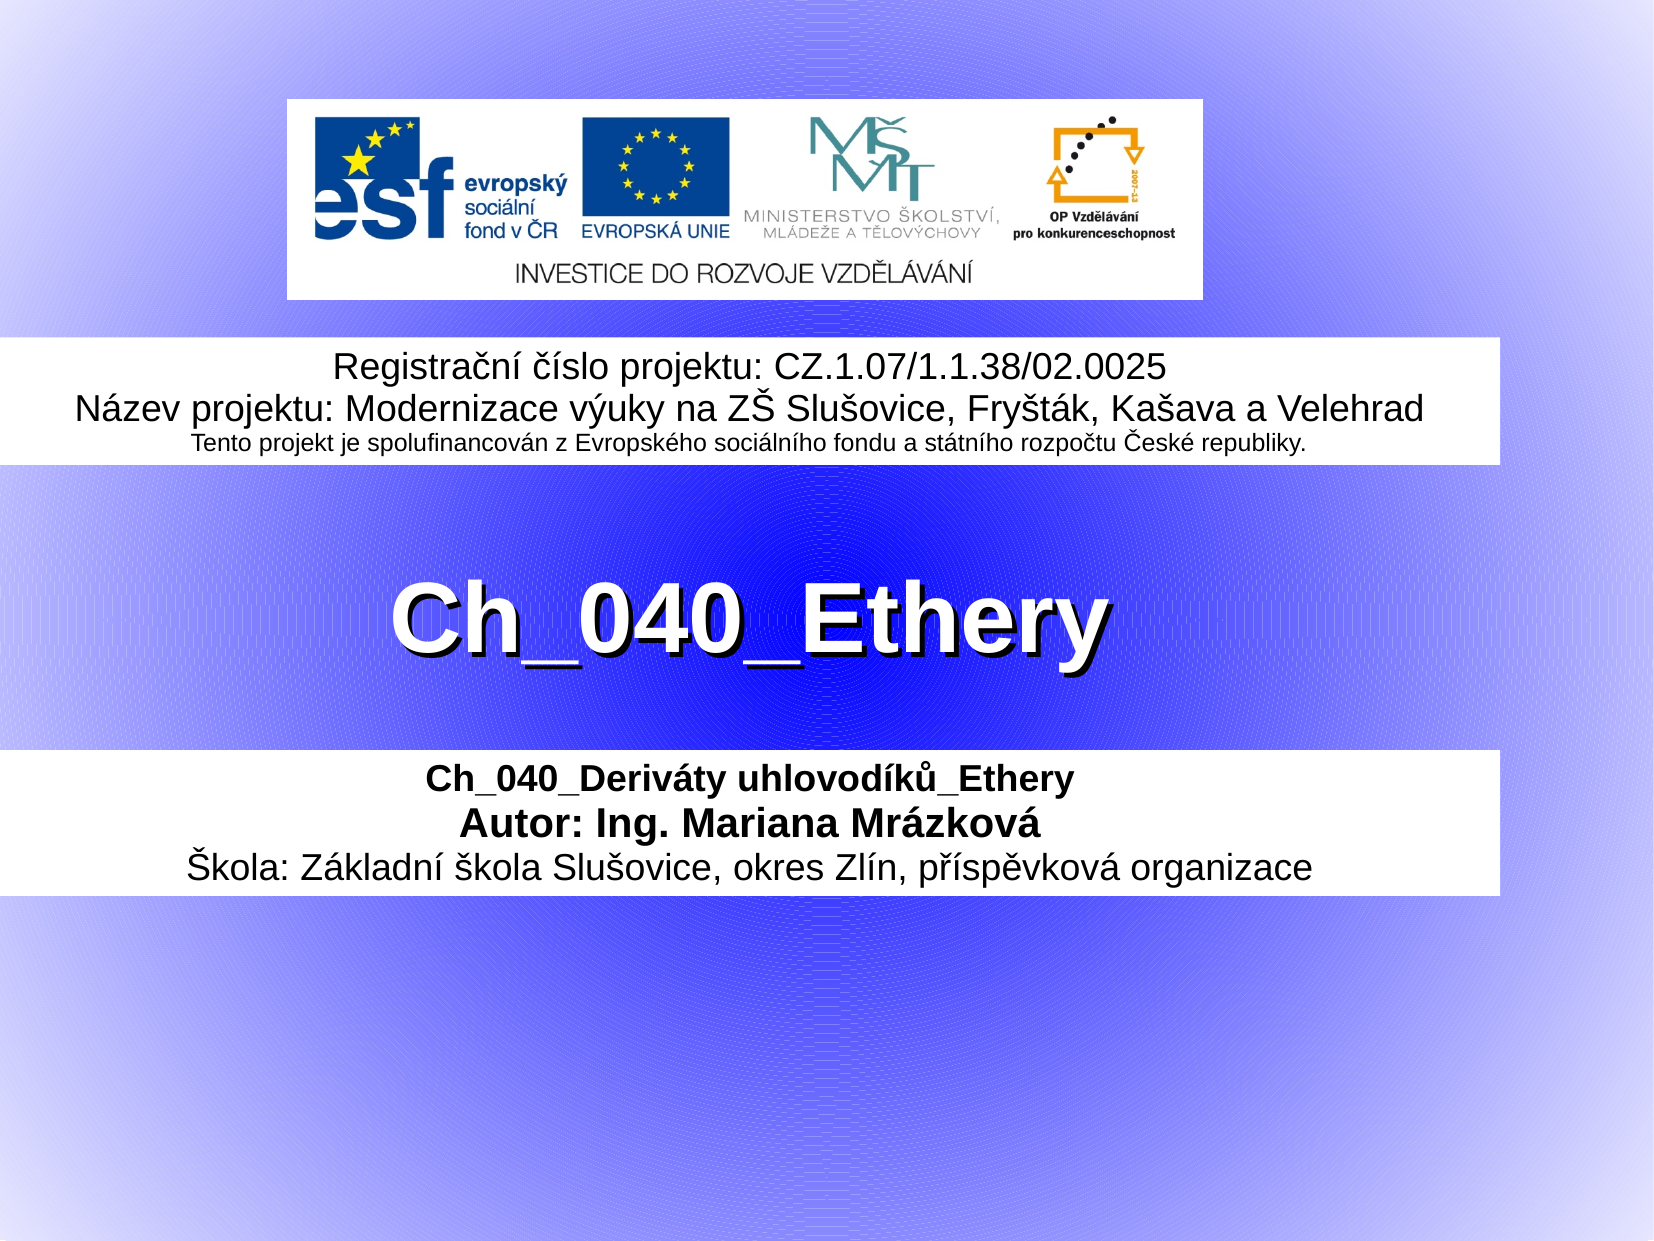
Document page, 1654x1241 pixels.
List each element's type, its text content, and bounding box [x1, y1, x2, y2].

text_box Registrační číslo projektu: CZ.1.07/1.1.38/02.0025 Název projektu: Modernizace výuky na ZŠ Slušovice, Fryšták, Kašava a Velehrad Tento projekt je spolufinancován z Evropského sociálního fondu a státního rozpočtu České republiky. [0, 337, 1501, 465]
title Ch_040_Ethery [112, 537, 1388, 688]
picture [287, 99, 1203, 300]
text_box Ch_040_Deriváty uhlovodíků_Ethery Autor: Ing. Mariana Mrázková Škola: Základní škola Slušovice, okres Zlín, příspěvková organizace [0, 750, 1501, 896]
